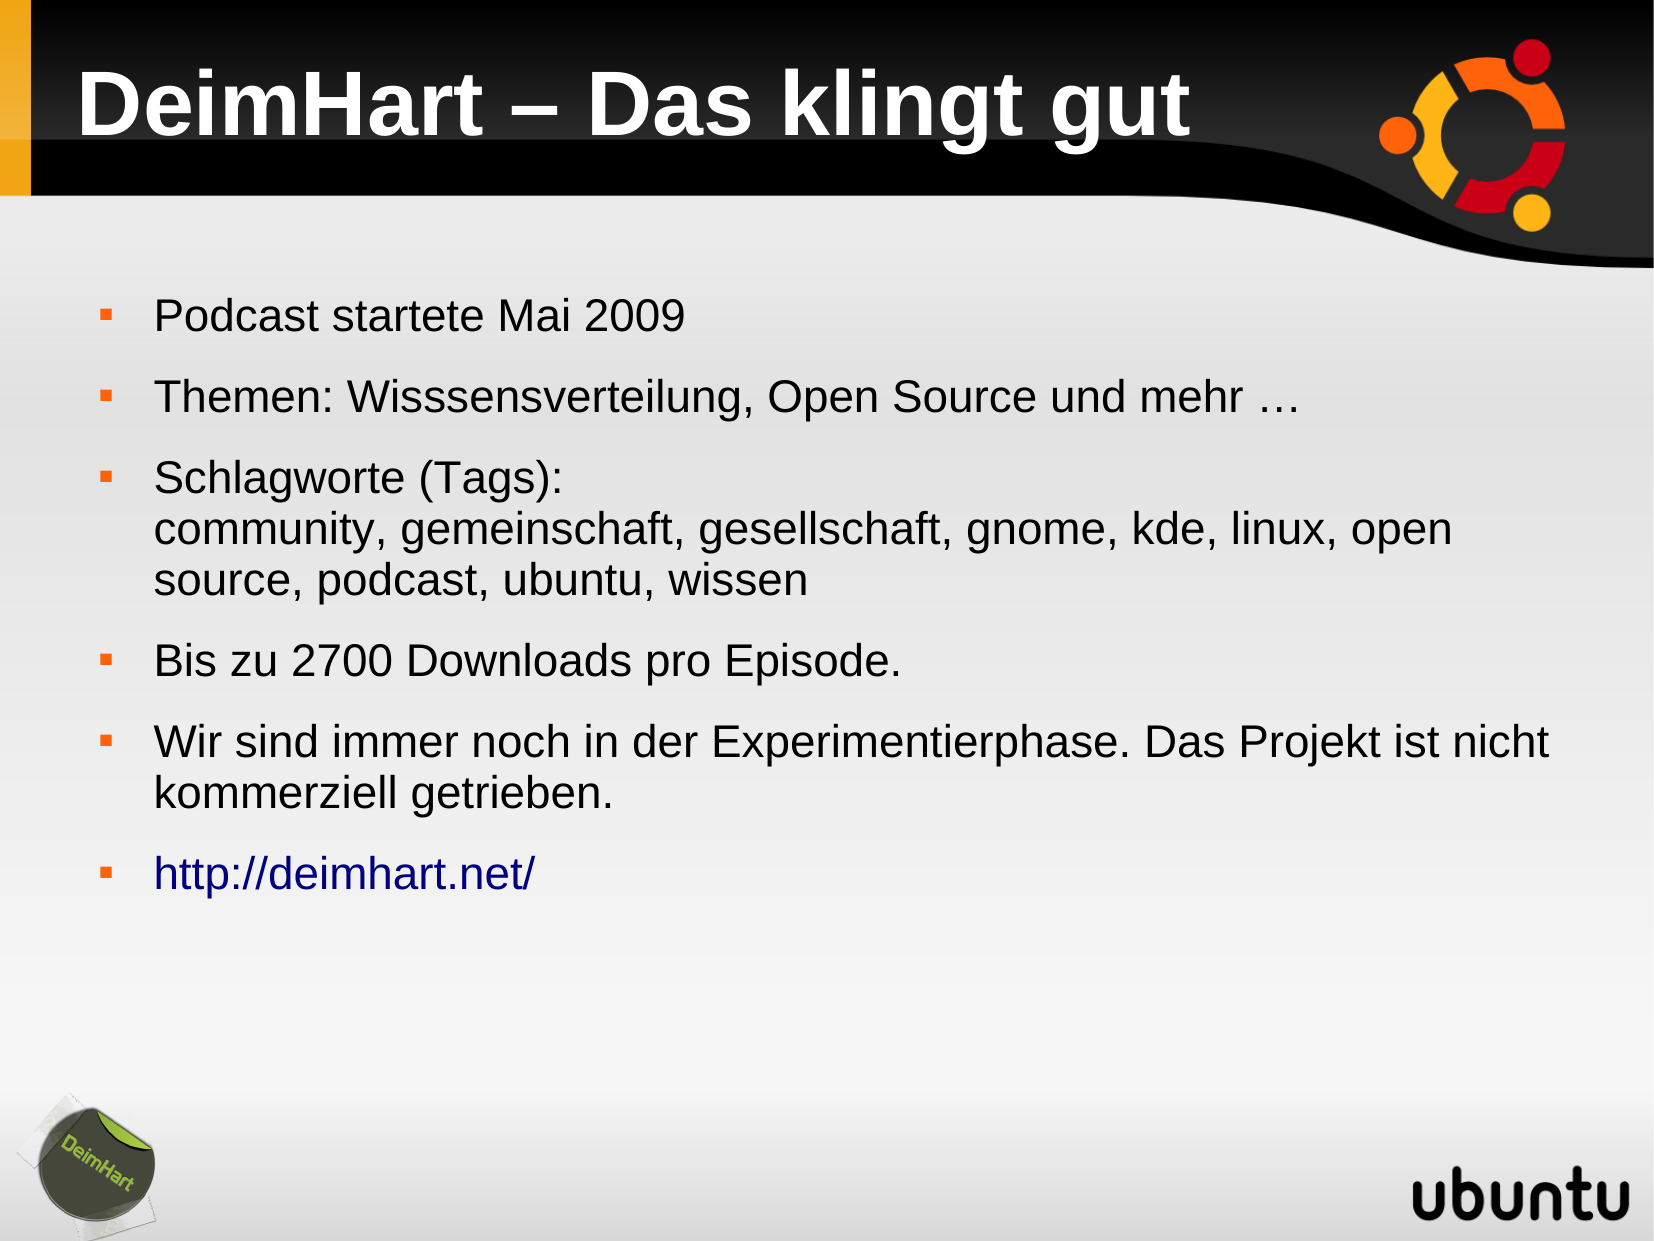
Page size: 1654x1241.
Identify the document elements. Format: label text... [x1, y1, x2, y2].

title DeimHart – Das klingt gut [76, 0, 1565, 208]
picture [0, 0, 1654, 1241]
list Podcast startete Mai 2009 Themen: Wisssensverteilung, Open Source und mehr … Schlagworte (Tags): community, gemeinschaft, gesellschaft, gnome, kde, linux, open source, podcast, ubuntu, wissen Bis zu 2700 Downloads pro Episode. Wir sind immer noch in der Experimentierphase. Das Projekt ist nicht kommerziell getrieben. http://deimhart.net/ [82, 290, 1571, 1109]
